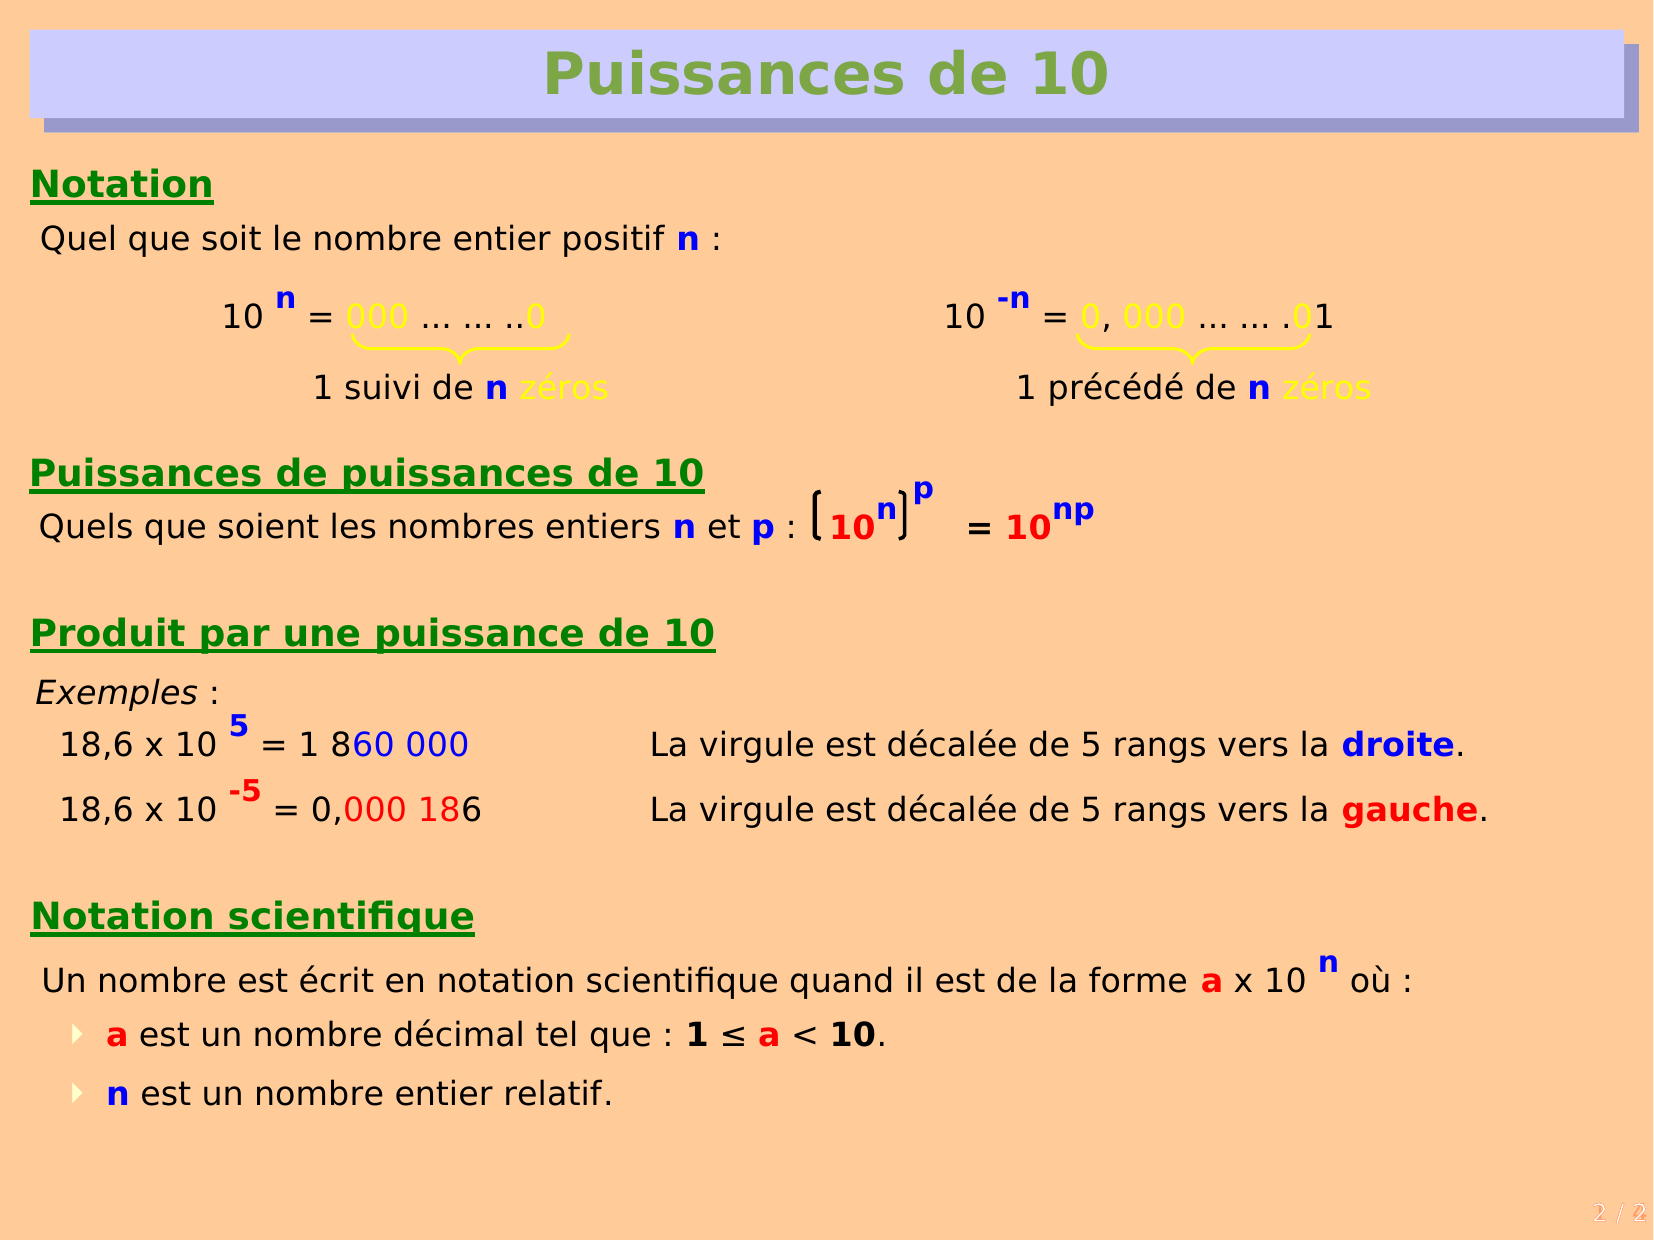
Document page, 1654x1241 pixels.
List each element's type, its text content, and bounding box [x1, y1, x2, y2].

text_box  n est un nombre entier relatif. [62, 1074, 614, 1114]
text_box 2 / 2 [1591, 1198, 1649, 1235]
text_box Quel que soit le nombre entier positif n : [39, 212, 723, 266]
text_box p [912, 470, 935, 527]
text_box Notation scientifique [29, 894, 477, 939]
text_box Un nombre est écrit en notation scientifique quand il est de la forme a x 10 n où : [41, 944, 1459, 1001]
text_box Exemples : [35, 666, 221, 720]
text_box 1 suivi de n zéros [307, 368, 615, 414]
text_box Quels que soient les nombres entiers n et p : [38, 500, 798, 554]
text_box Puissances de puissances de 10 [28, 451, 706, 496]
text_box Produit par une puissance de 10 [29, 611, 717, 656]
text_box  a est un nombre décimal tel que : 1 ≤ a < 10. [62, 1015, 888, 1055]
text_box 18,6 x 10 5 = 1 860 000 [59, 708, 471, 765]
title Puissances de 10 [29, 29, 1625, 119]
text_box La virgule est décalée de 5 rangs vers la gauche. [649, 790, 1490, 830]
text_box 18,6 x 10 -5 = 0,000 186 [59, 773, 483, 830]
text_box 10 n = 000 ... ... ..0 [207, 280, 570, 337]
text_box 1 précédé de n zéros [1015, 368, 1373, 408]
text_box Notation [29, 162, 215, 207]
text_box 10 -n = 0, 000 ... ... .01 [943, 280, 1344, 337]
text_box La virgule est décalée de 5 rangs vers la droite. [649, 725, 1466, 765]
text_box 10n = 10np [760, 491, 1096, 548]
